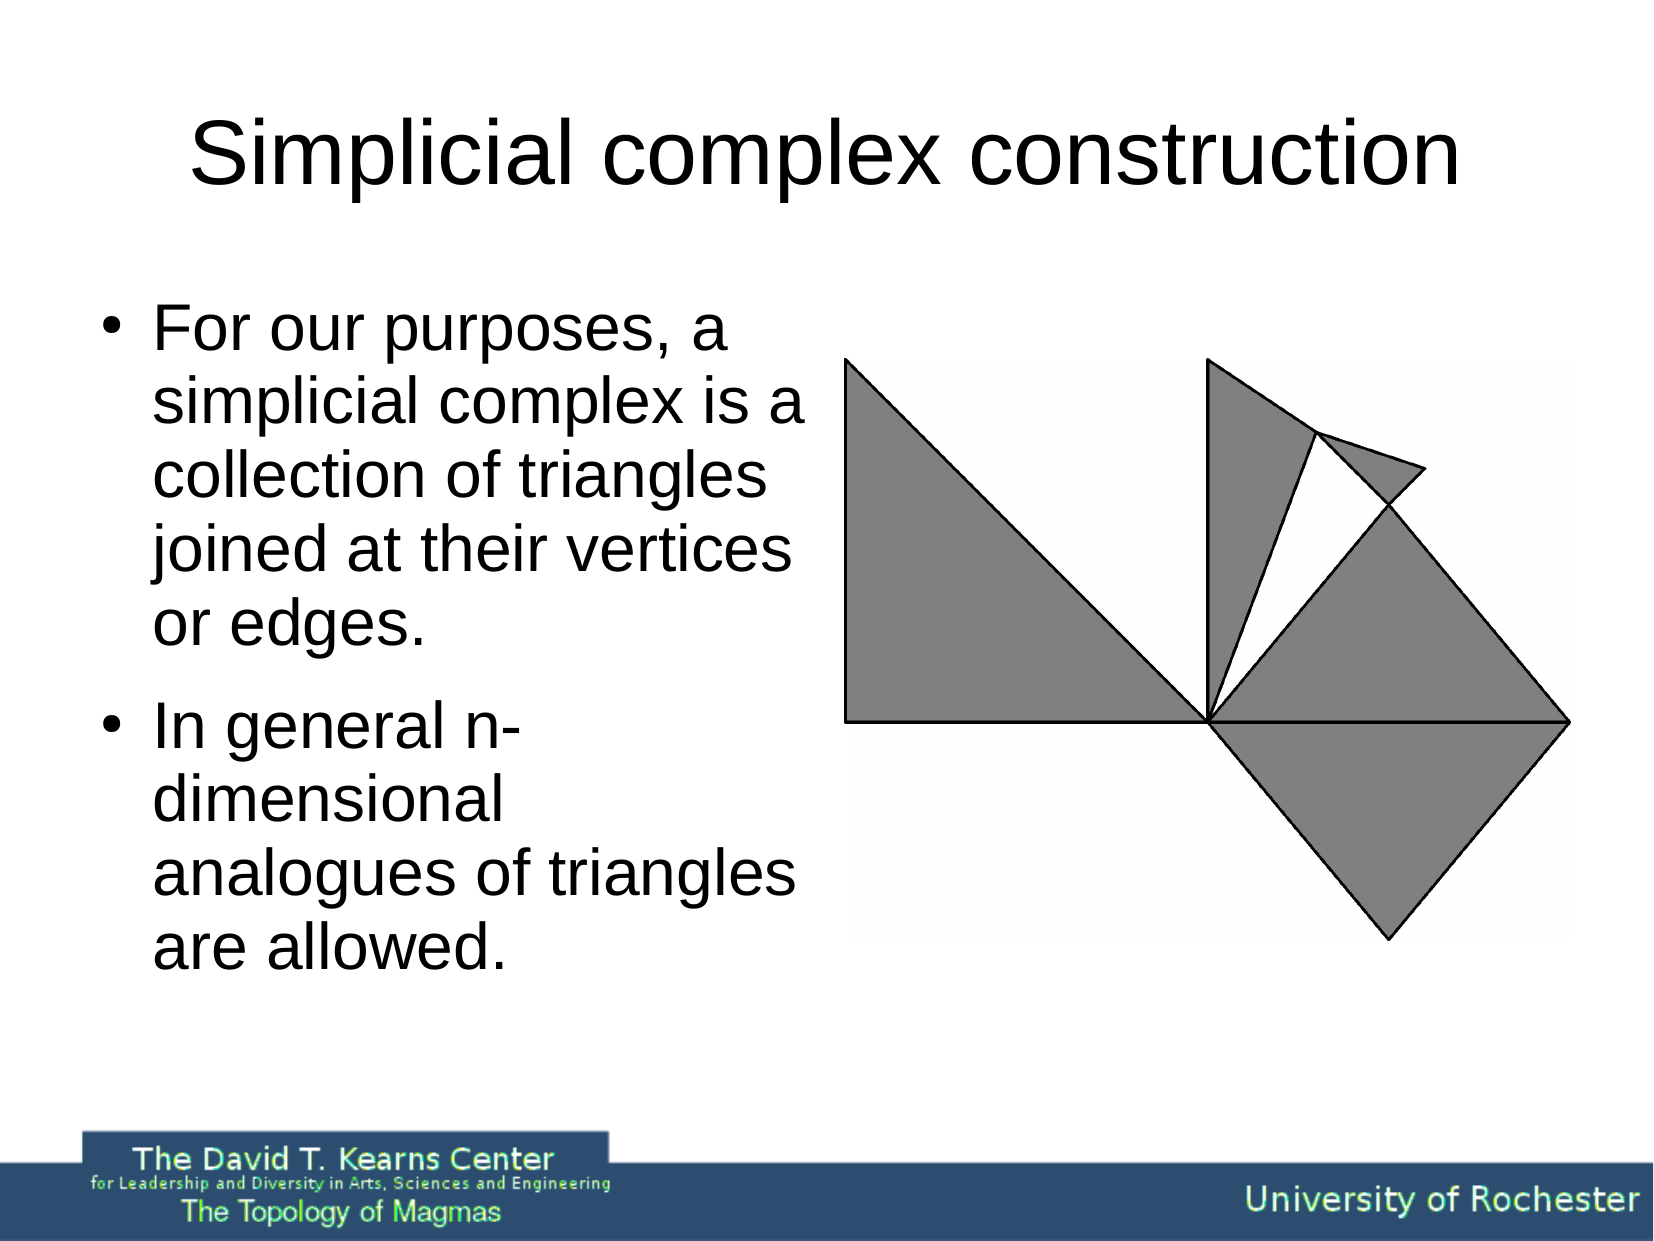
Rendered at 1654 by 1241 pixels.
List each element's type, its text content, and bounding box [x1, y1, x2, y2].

title Simplicial complex construction [82, 49, 1571, 257]
picture [0, 0, 1654, 1241]
list For our purposes, a simplicial complex is a collection of triangles joined at their vertices or edges. In general n-dimensional analogues of triangles are allowed. [82, 290, 809, 1010]
